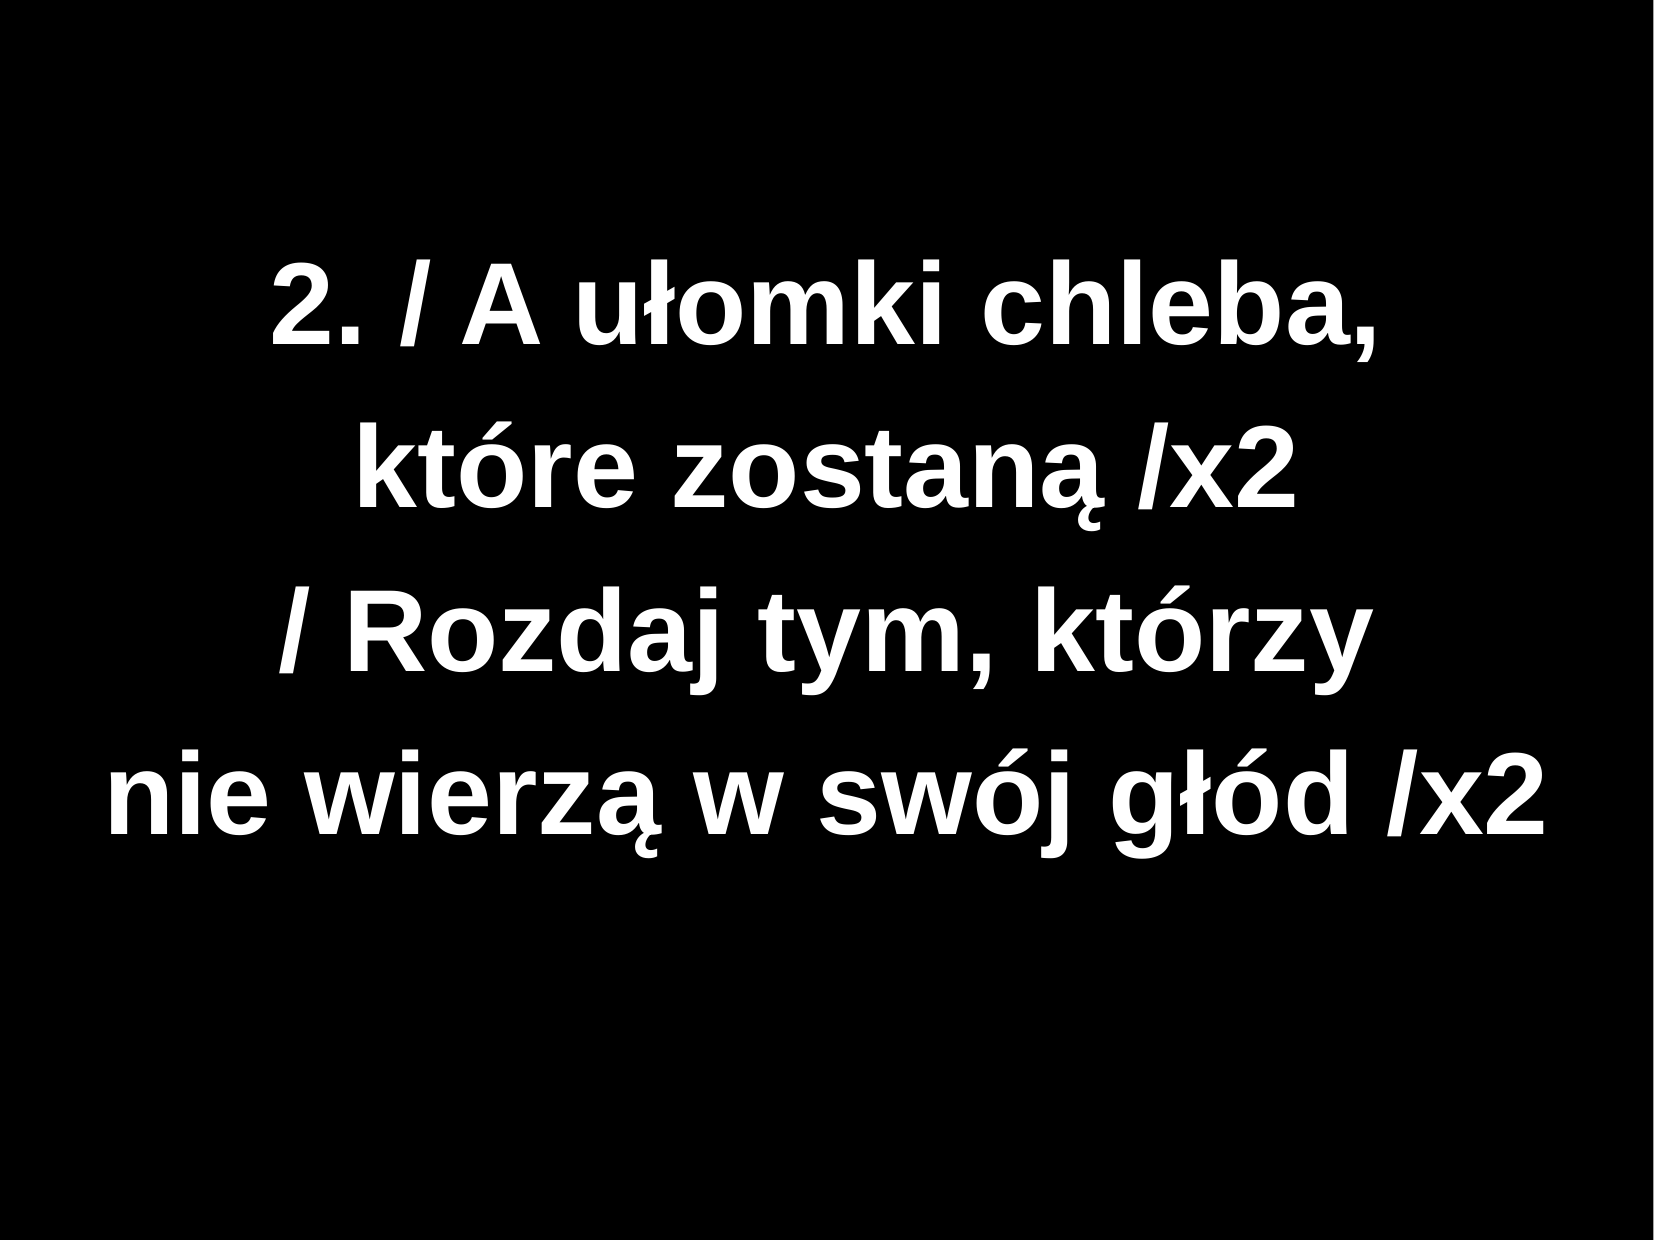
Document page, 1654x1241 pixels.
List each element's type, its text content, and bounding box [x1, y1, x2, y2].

subtitle 2. / A ułomki chleba, które zostaną /x2 / Rozdaj tym, którzy nie wierzą w swój głód /x2 [0, 0, 1654, 1229]
